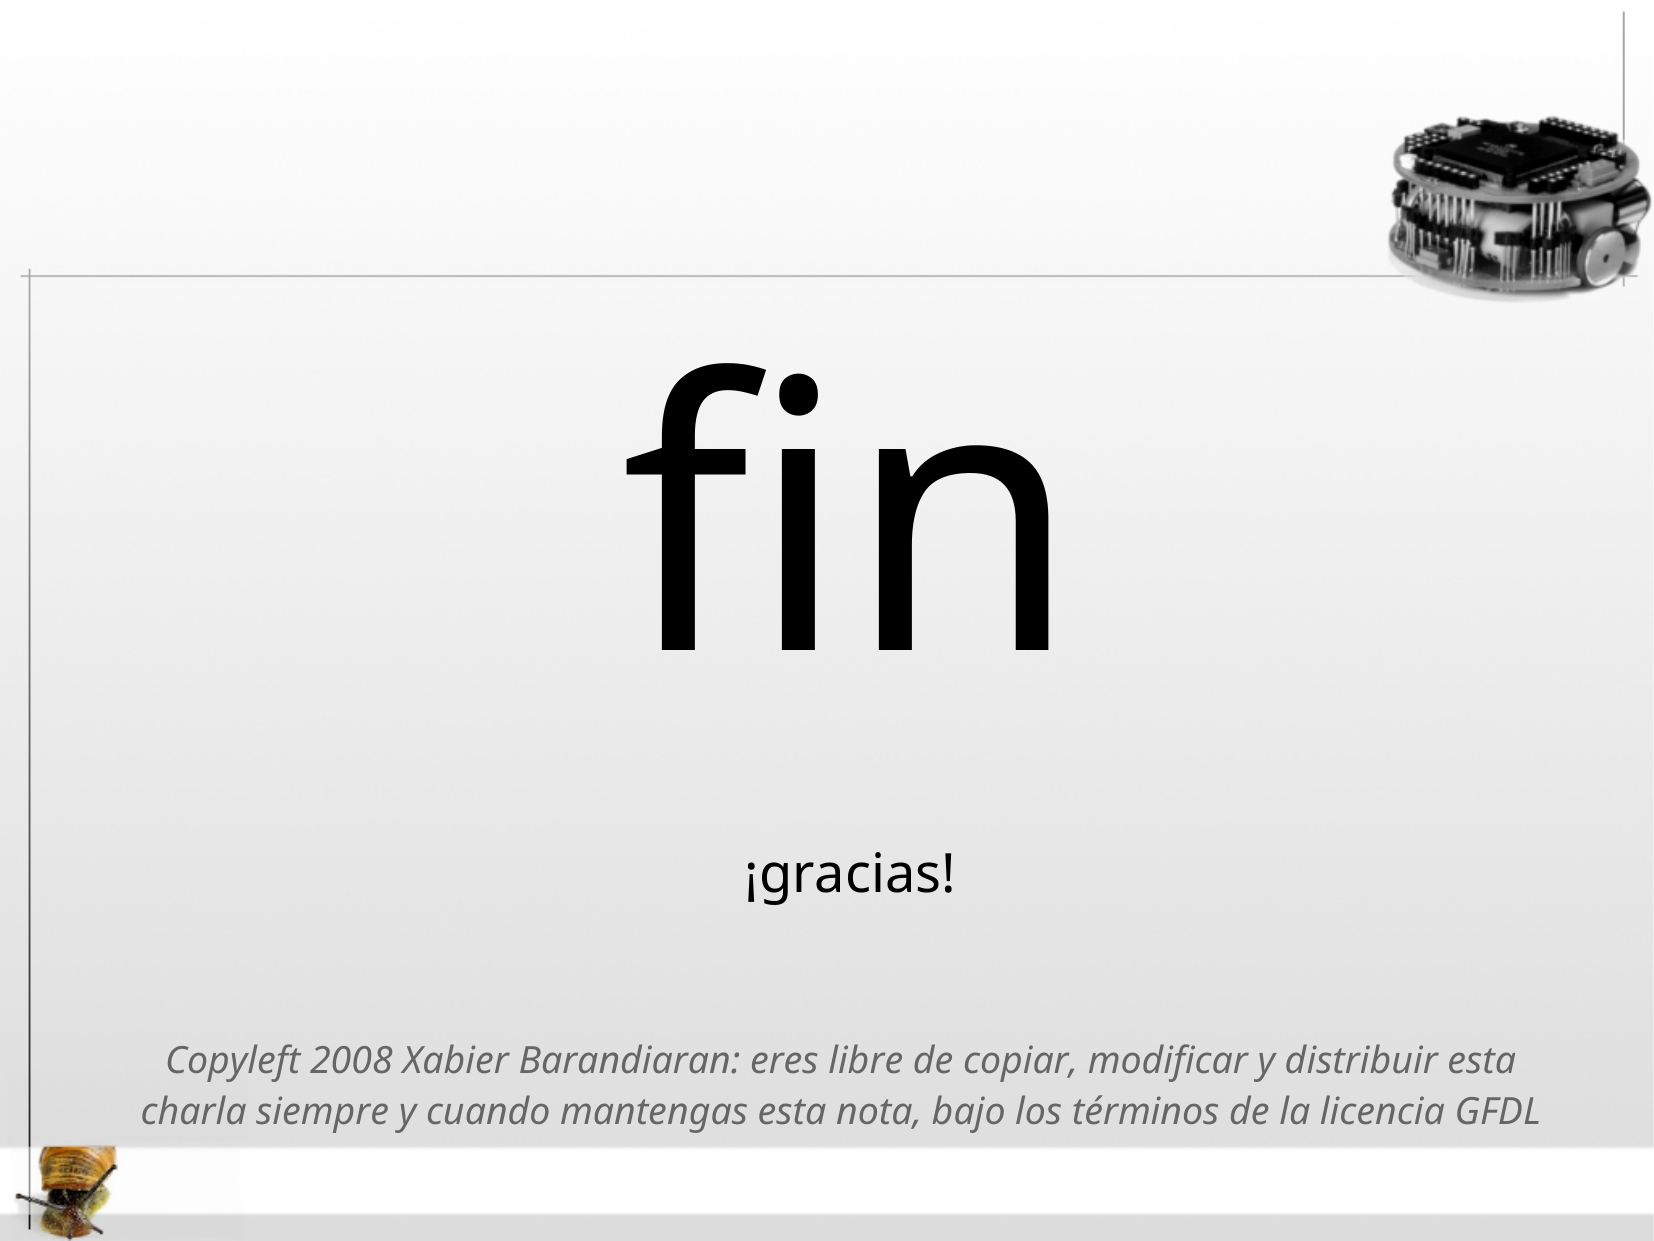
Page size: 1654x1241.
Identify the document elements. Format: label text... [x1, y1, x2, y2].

picture [0, 0, 1654, 1241]
subtitle fin ¡gracias! [88, 177, 1577, 981]
text_box Copyleft 2008 Xabier Barandiaran: eres libre de copiar, modificar y distribuir esta charla siempre y cuando mantengas esta nota, bajo los términos de la licencia GFDL [118, 1025, 1565, 1133]
